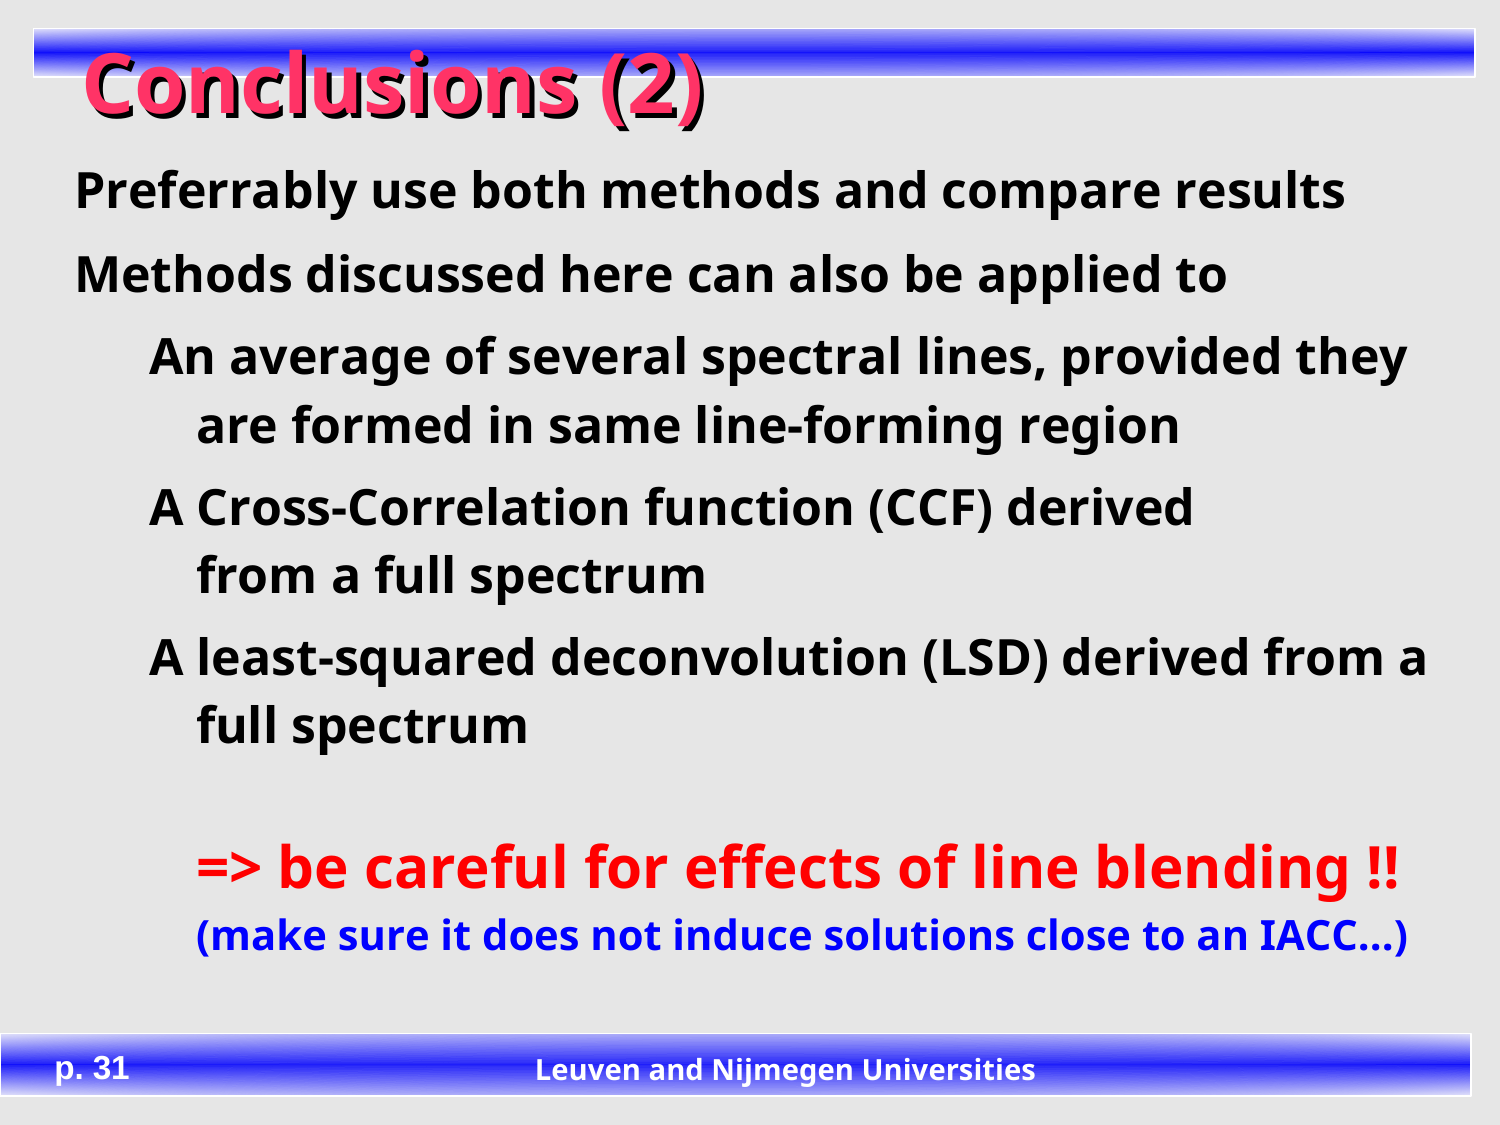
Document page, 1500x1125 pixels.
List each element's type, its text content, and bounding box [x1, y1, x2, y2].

title Moment method: Briquet & Aerts (2003) [1034, 1070, 1470, 1074]
title Conclusions (2) [64, 18, 1500, 145]
list Preferrably use both methods and compare results Methods discussed here can also be applied to An average of several spectral lines, provided they are formed in same line-forming region A Cross-Correlation function (CCF) derived from a full spectrum A least-squared deconvolution (LSD) derived from a full spectrum => be careful for effects of line blending !! (make sure it does not induce solutions close to an IACC...) [74, 155, 1500, 1042]
title Moment method: Briquet & Aerts (2003) [123, 1055, 1470, 1059]
